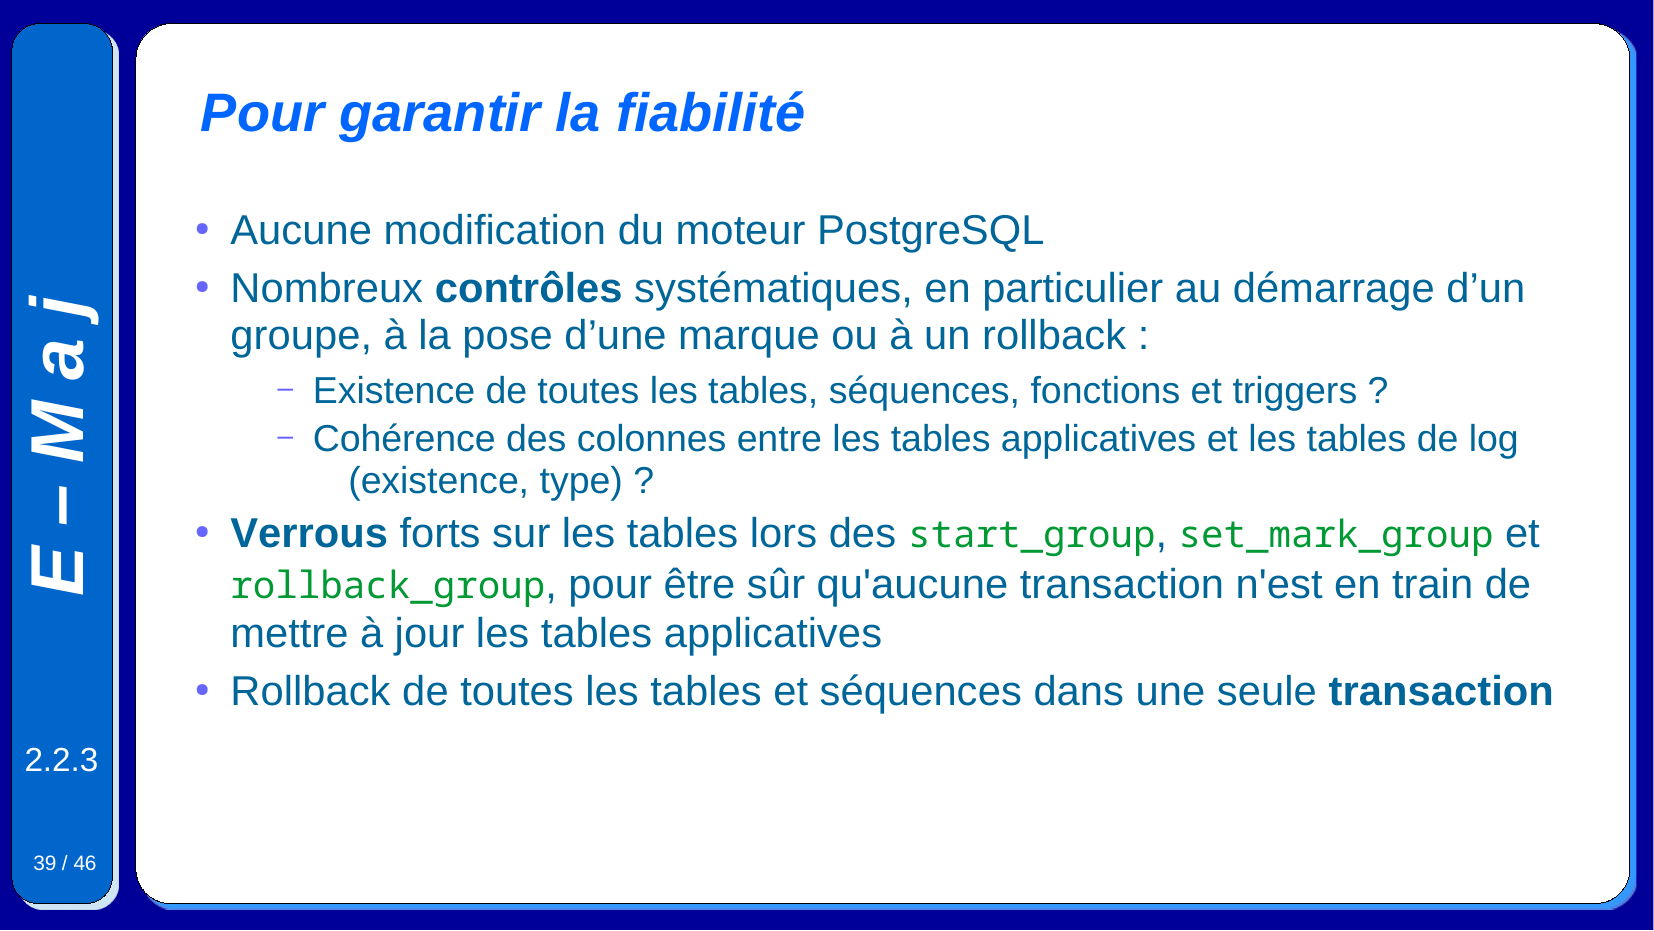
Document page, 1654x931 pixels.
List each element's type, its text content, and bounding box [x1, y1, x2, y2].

title Pour garantir la fiabilité [200, 34, 1575, 191]
list Aucune modification du moteur PostgreSQL Nombreux contrôles systématiques, en particulier au démarrage d’un groupe, à la pose d’une marque ou à un rollback : Existence de toutes les tables, séquences, fonctions et triggers ? Cohérence des colonnes entre les tables applicatives et les tables de log (existence, type) ? Verrous forts sur les tables lors des start_group, set_mark_group et rollback_group, pour être sûr qu'aucune transaction n'est en train de mettre à jour les tables applicatives Rollback de toutes les tables et séquences dans une seule transaction [177, 206, 1587, 827]
